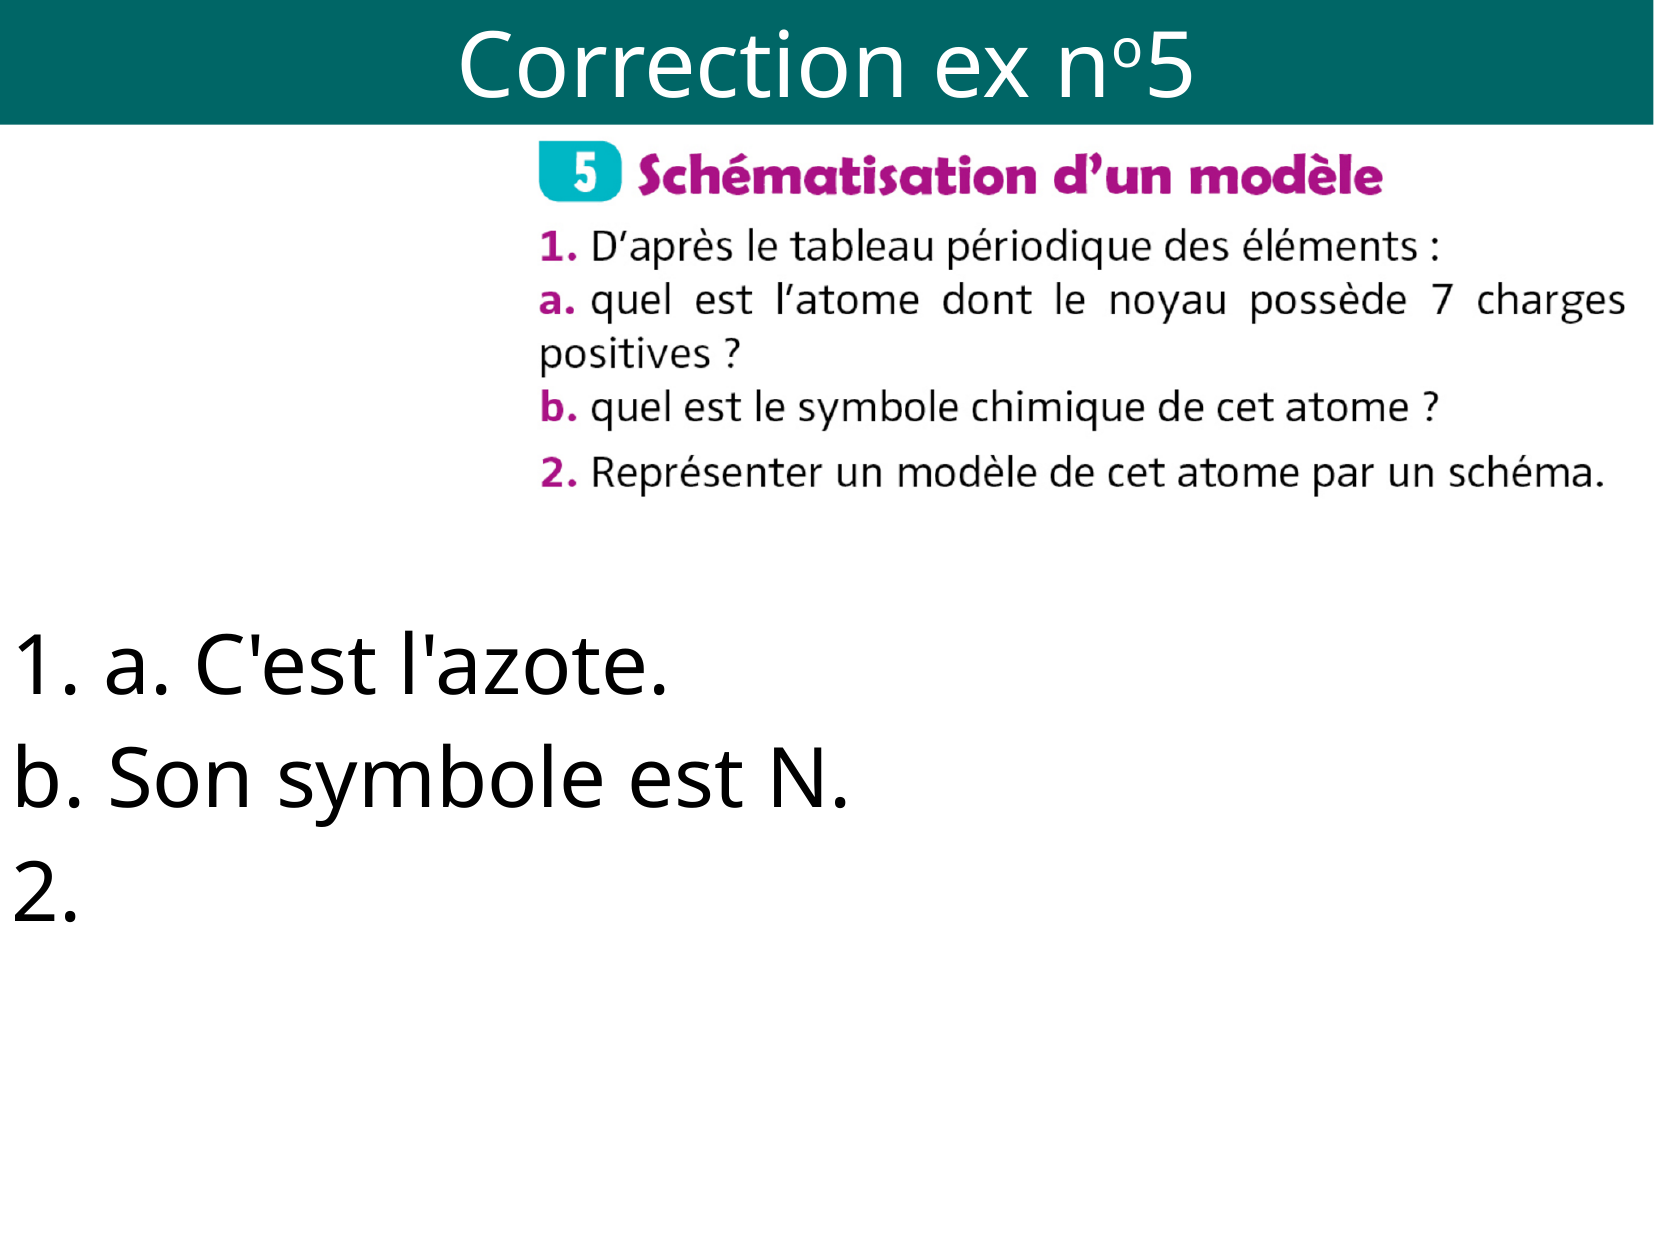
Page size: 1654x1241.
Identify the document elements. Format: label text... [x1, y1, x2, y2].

title Correction ex no5 [0, 8, 1654, 116]
picture [531, 132, 1642, 520]
subtitle 1. a. C'est l'azote. b. Son symbole est N. 2. [11, 129, 1642, 1229]
